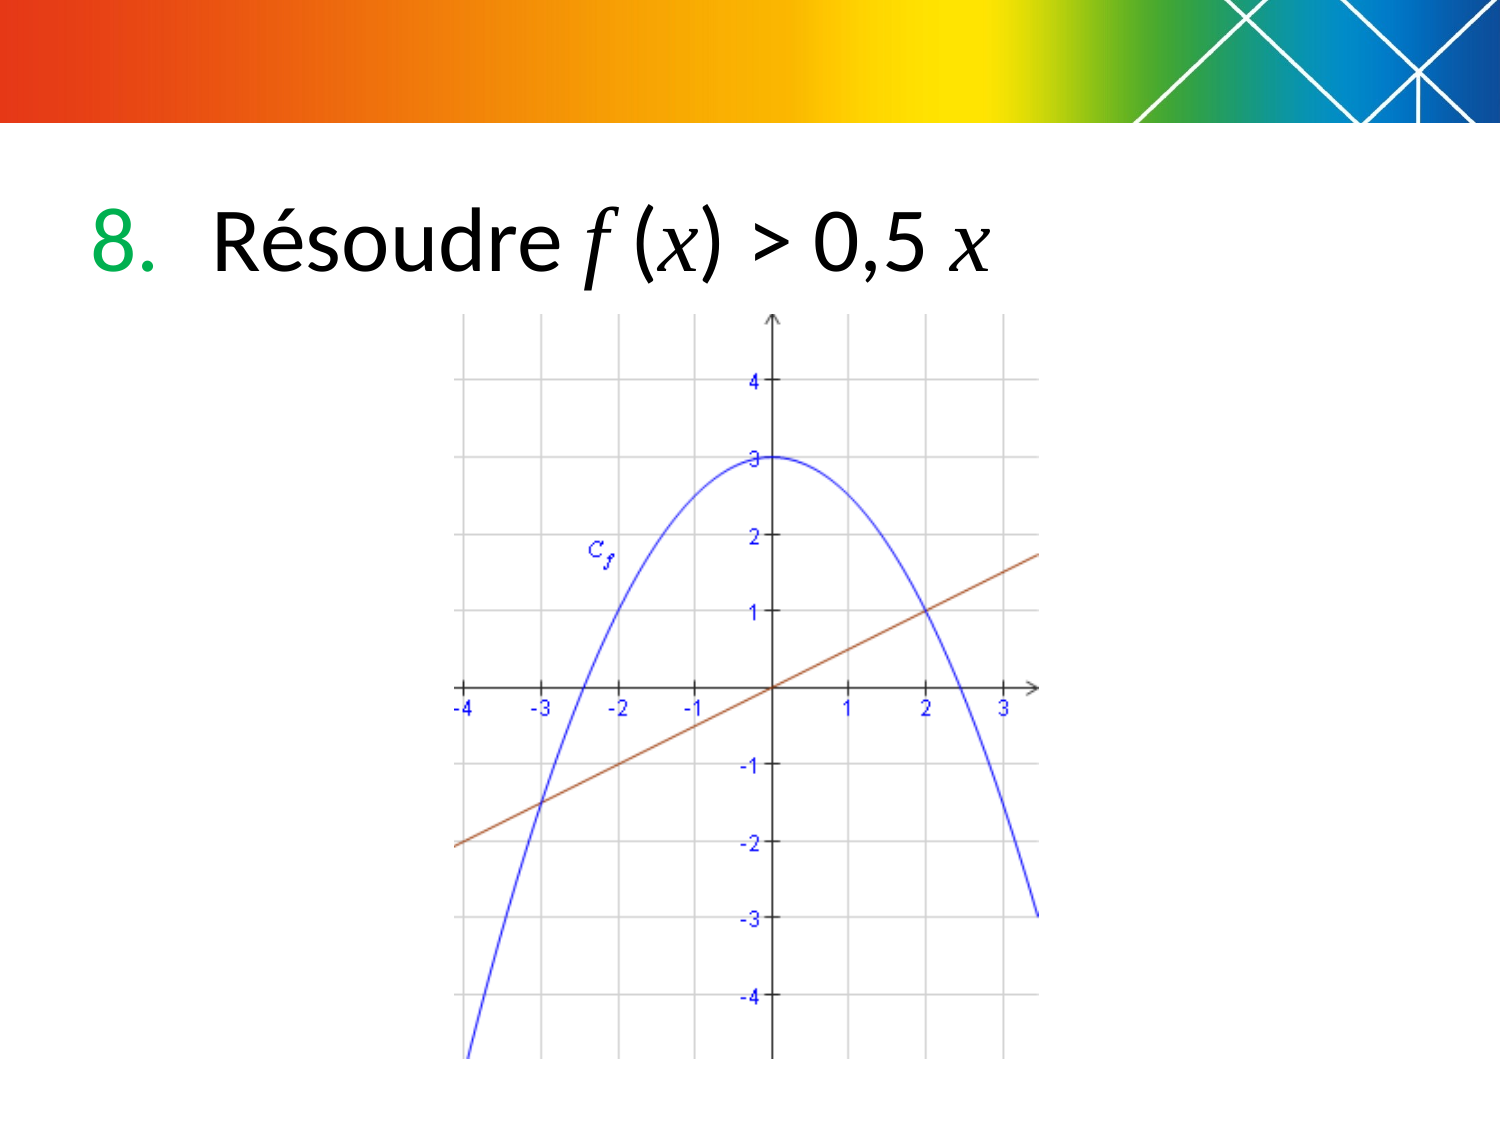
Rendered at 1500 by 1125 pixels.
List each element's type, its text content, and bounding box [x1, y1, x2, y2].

title Résoudre f (x) > 0,5 x [75, 163, 1426, 305]
picture [1340, 0, 1500, 123]
picture [0, 0, 1359, 123]
picture [454, 314, 1039, 1059]
